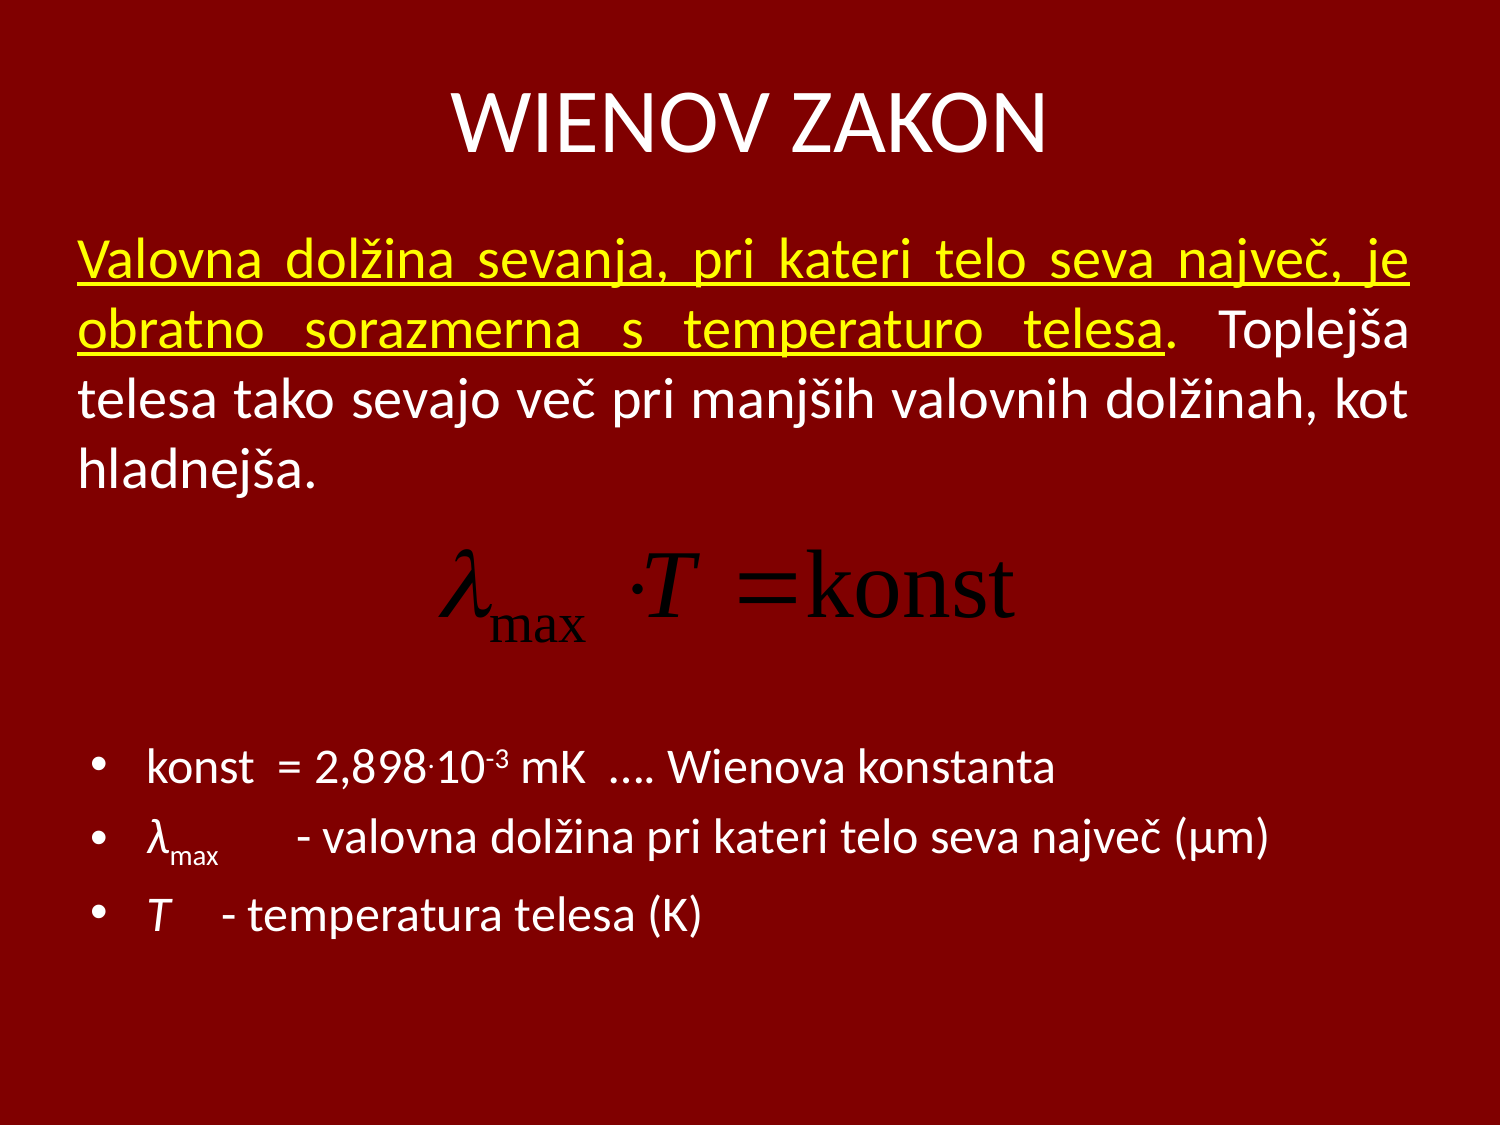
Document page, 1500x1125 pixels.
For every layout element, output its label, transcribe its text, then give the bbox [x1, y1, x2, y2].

text_box Valovna dolžina sevanja, pri kateri telo seva največ, je obratno sorazmerna s temperaturo telesa. Toplejša telesa tako sevajo več pri manjših valovnih dolžinah, kot hladnejša. [62, 212, 1425, 550]
list konst = 2,898.10-3 mK …. Wienova konstanta λmax - valovna dolžina pri kateri telo seva največ (μm) T - temperatura telesa (K) [75, 550, 1425, 1005]
chart [423, 550, 1042, 668]
title WIENOV ZAKON [75, 45, 1425, 188]
picture [422, 520, 1040, 667]
